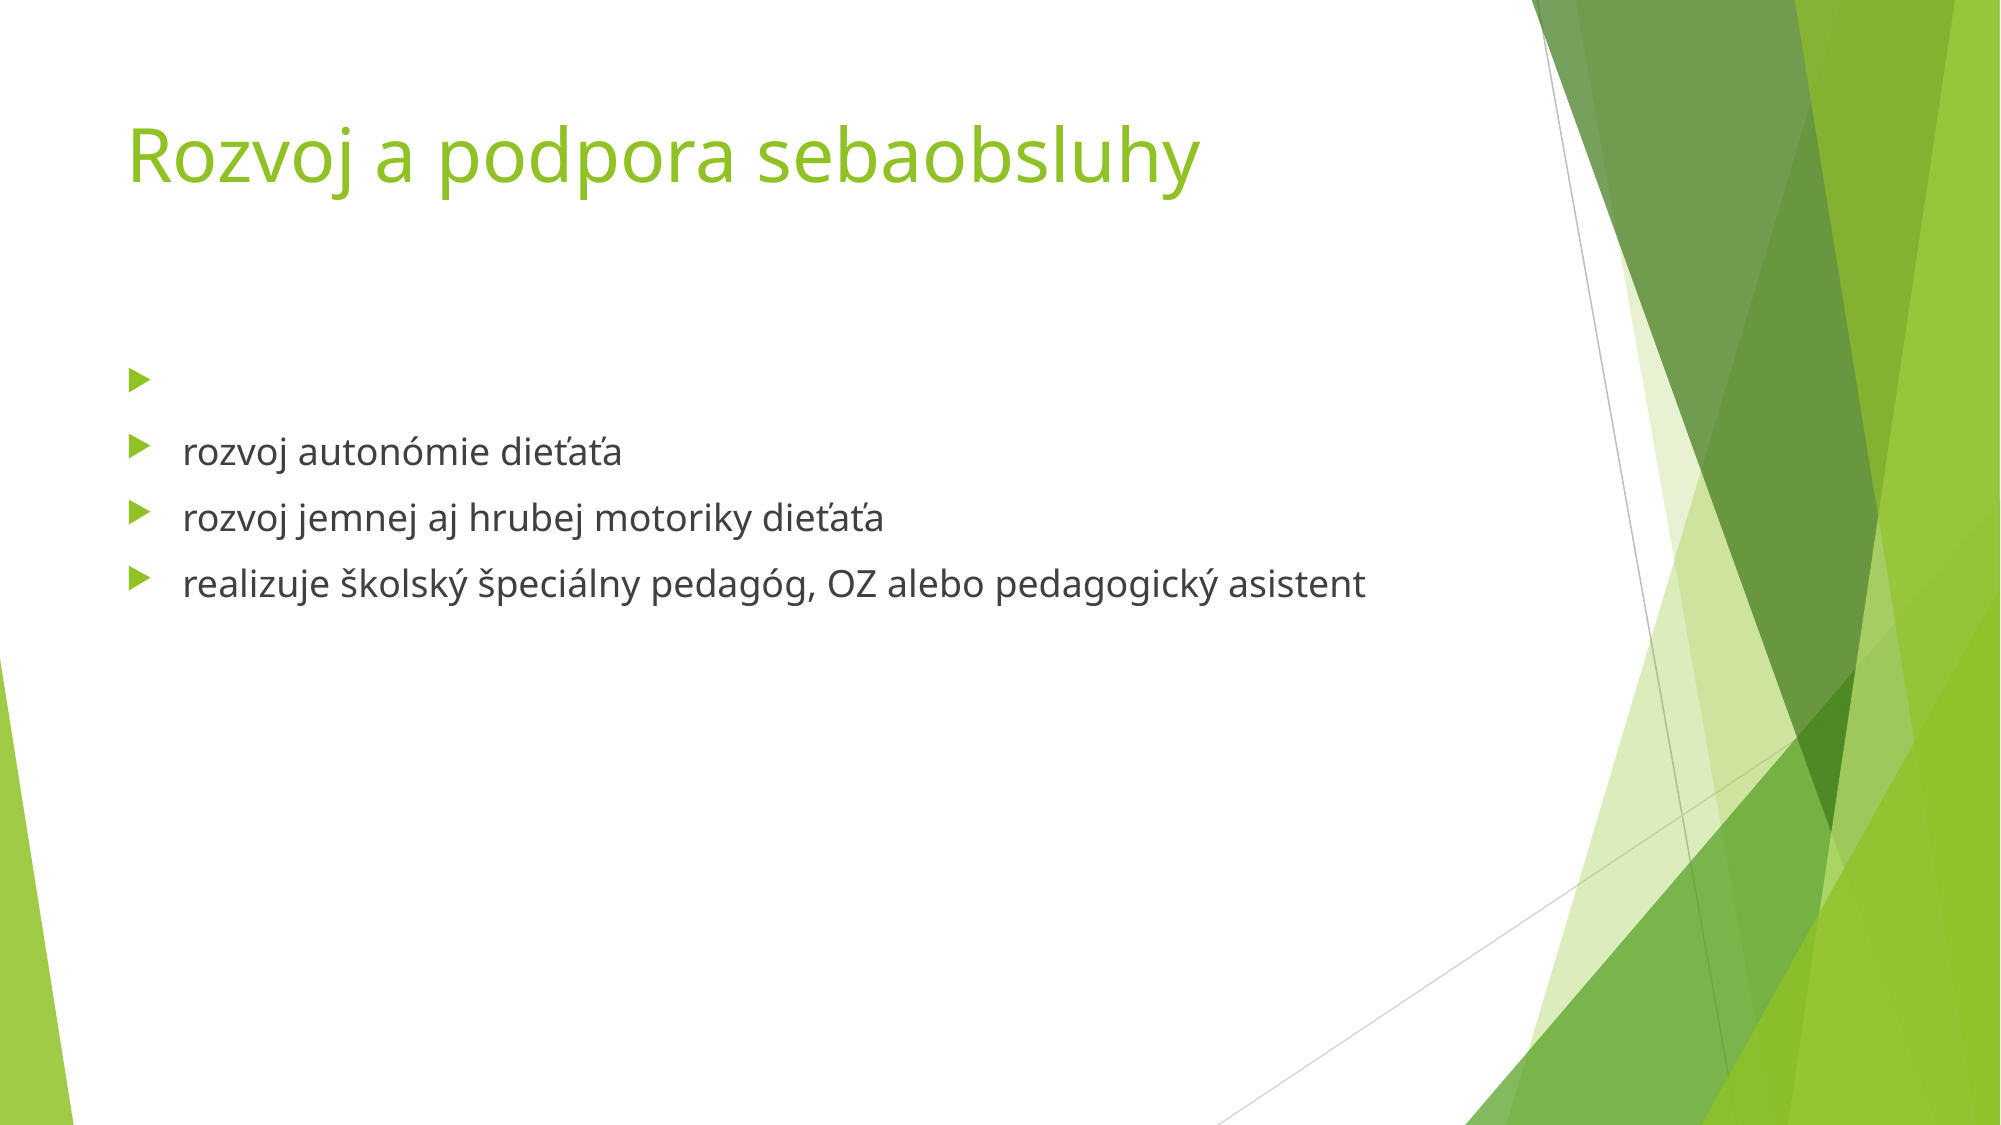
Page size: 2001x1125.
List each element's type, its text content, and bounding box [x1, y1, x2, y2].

list rozvoj autonómie dieťaťa rozvoj jemnej aj hrubej motoriky dieťaťa realizuje školský špeciálny pedagóg, OZ alebo pedagogický asistent [111, 354, 1522, 705]
title Rozvoj a podpora sebaobsluhy [111, 99, 1522, 278]
